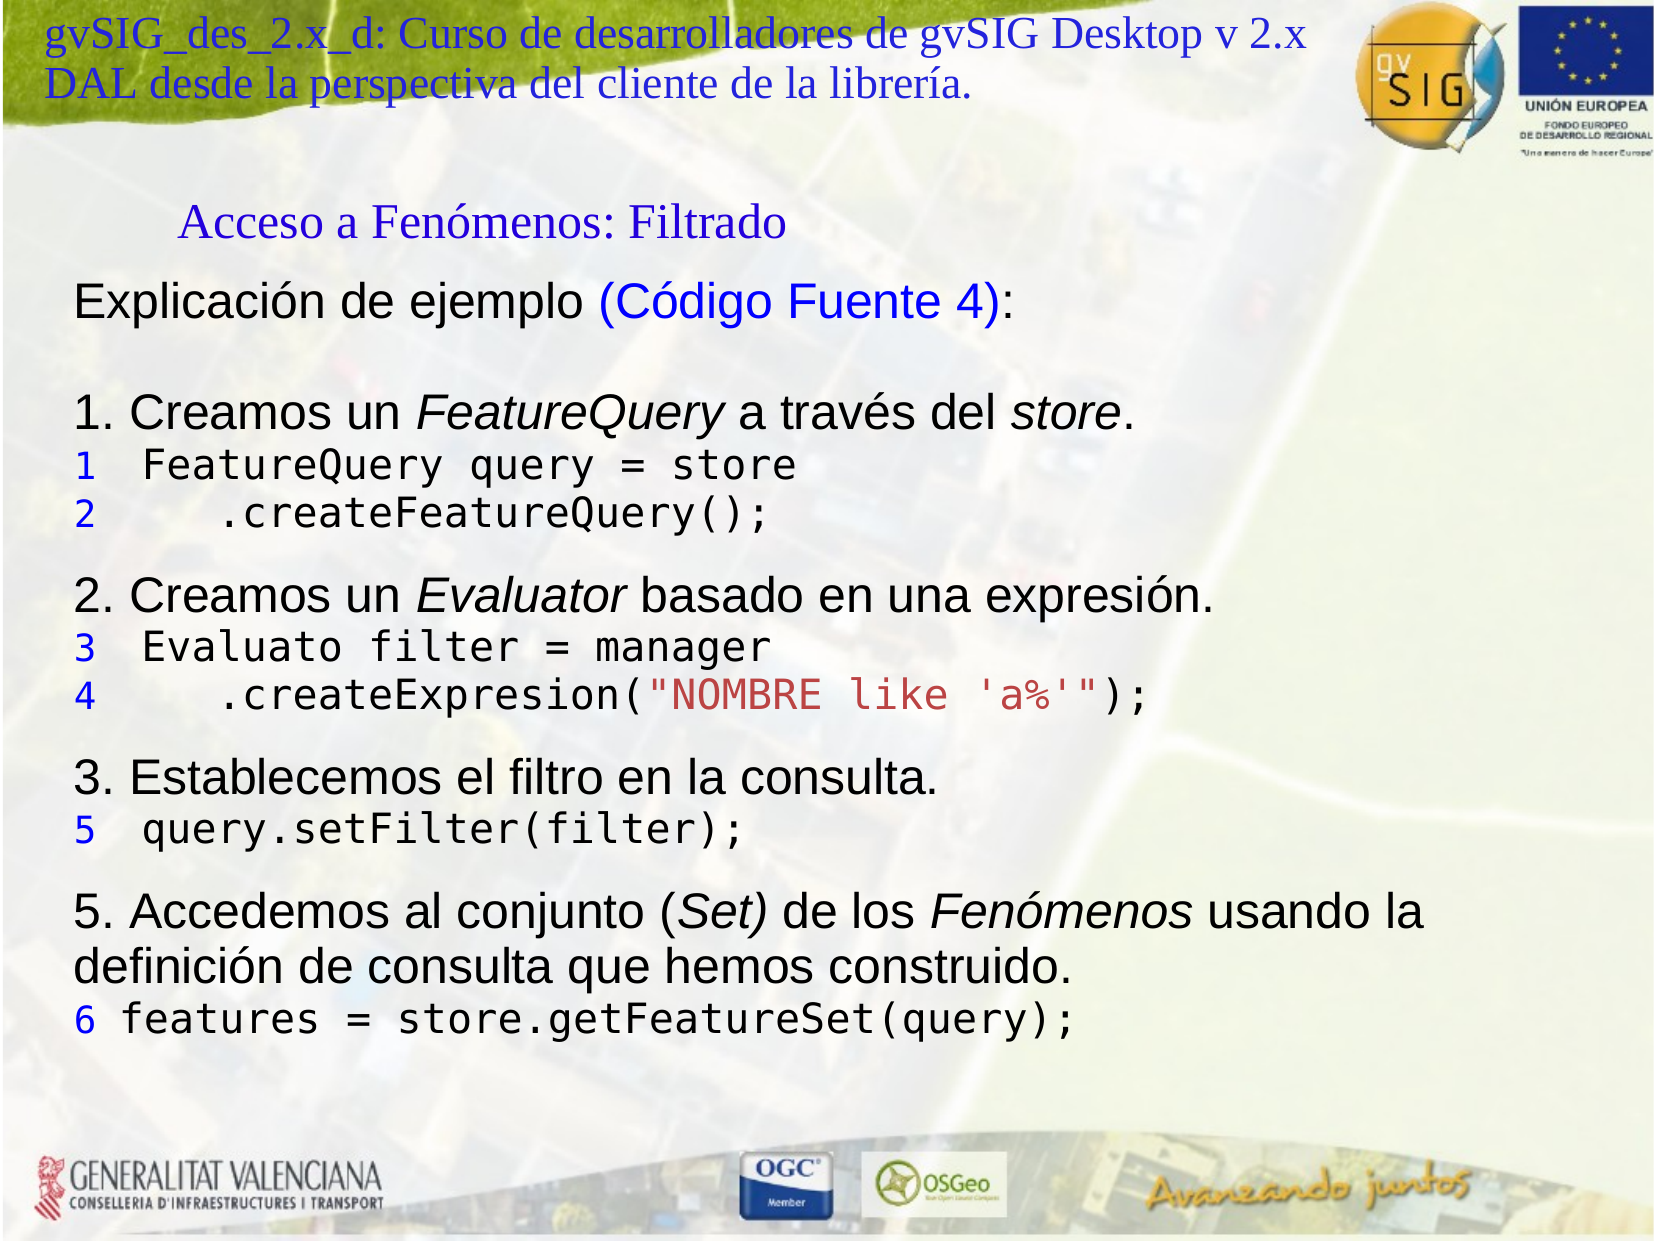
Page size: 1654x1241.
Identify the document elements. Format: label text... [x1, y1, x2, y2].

picture [2, 0, 1654, 1241]
text_box Explicación de ejemplo (Código Fuente 4): 1. Creamos un FeatureQuery a través del store. 1 FeatureQuery query = store 2 .createFeatureQuery(); 2. Creamos un Evaluator basado en una expresión. 3 Evaluato filter = manager 4 .createExpresion("NOMBRE like 'a%'"); 3. Establecemos el filtro en la consulta. 5 query.setFilter(filter); 5. Accedemos al conjunto (Set) de los Fenómenos usando la definición de consulta que hemos construido. 6 features = store.getFeatureSet(query); [59, 265, 1565, 1093]
title Acceso a Fenómenos: Filtrado [177, 88, 1329, 265]
